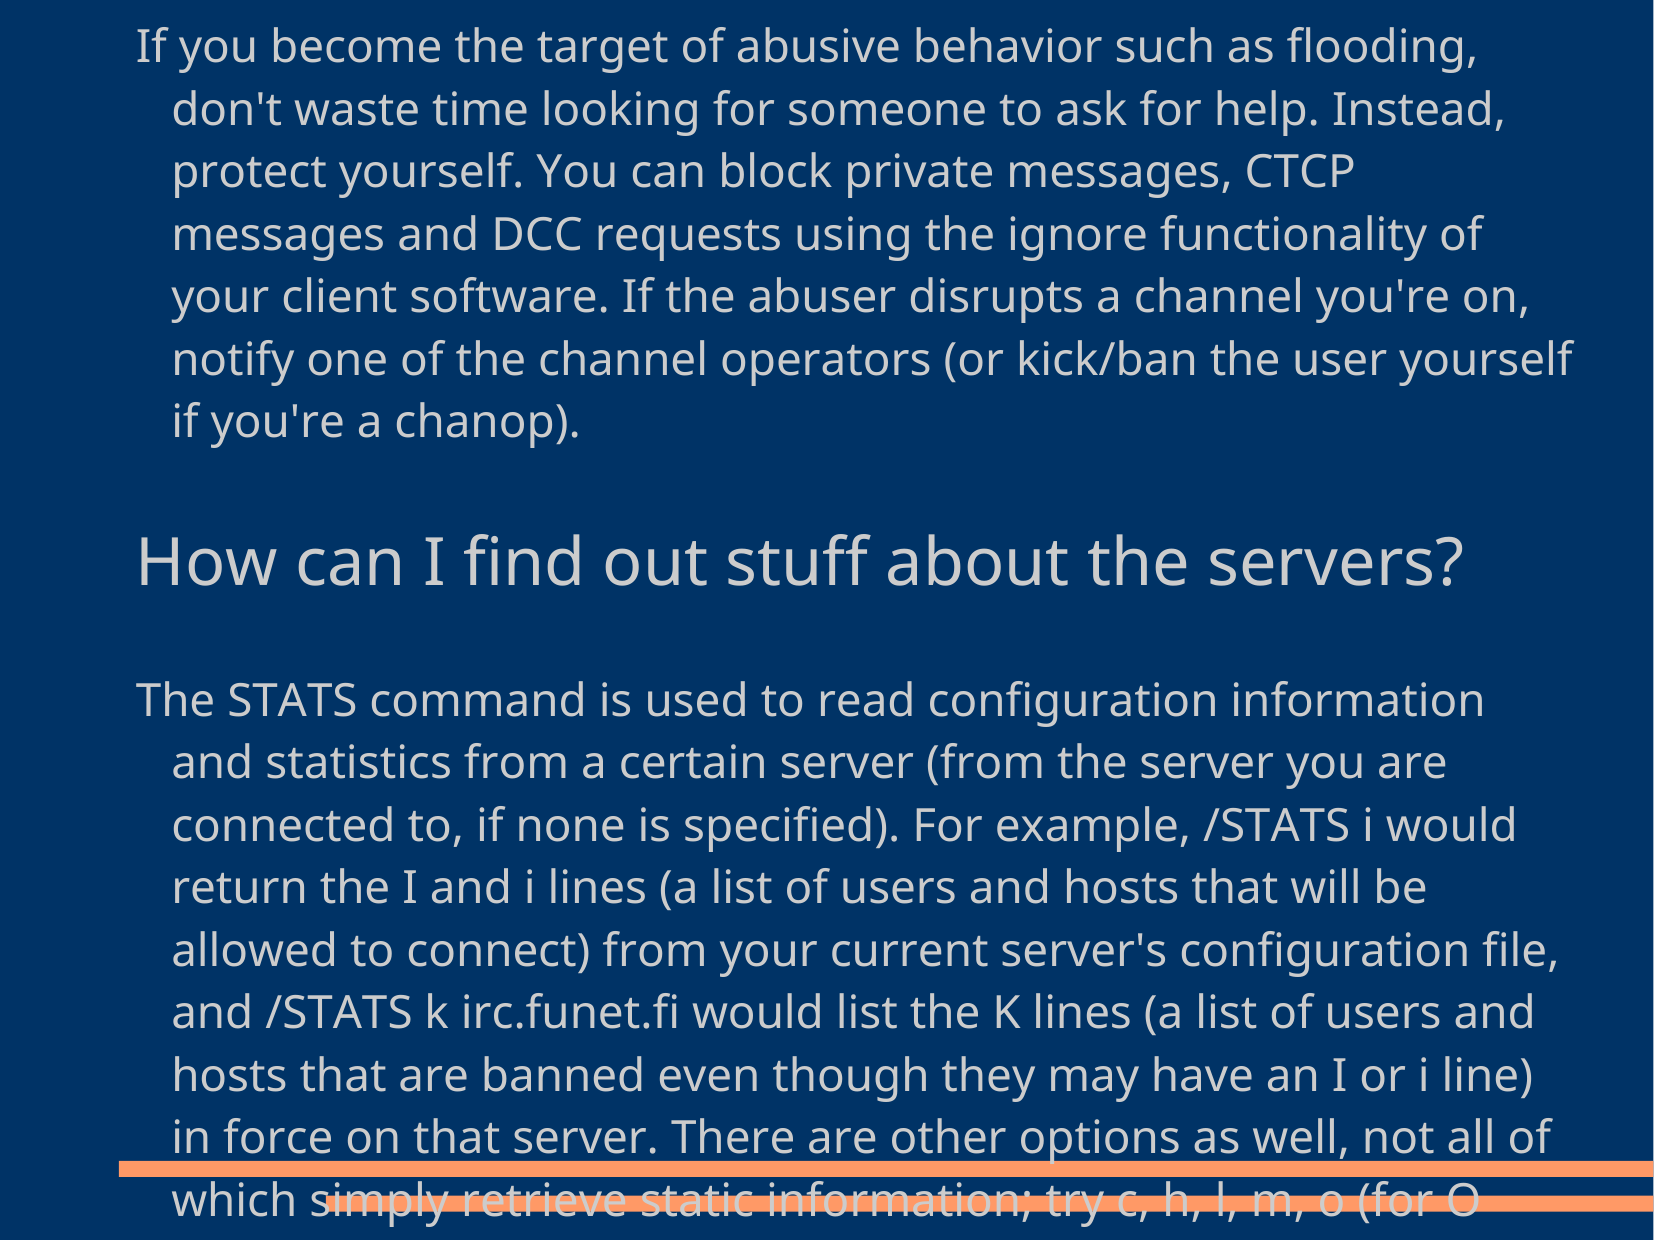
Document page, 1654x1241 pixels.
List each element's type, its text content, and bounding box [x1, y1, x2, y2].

subtitle How do I get rid of someone who annoys me? If you become the target of abusive behavior such as flooding, don't waste time looking for someone to ask for help. Instead, protect yourself. You can block private messages, CTCP messages and DCC requests using the ignore functionality of your client software. If the abuser disrupts a channel you're on, notify one of the channel operators (or kick/ban the user yourself if you're a chanop). How can I find out stuff about the servers? The STATS command is used to read configuration information and statistics from a certain server (from the server you are connected to, if none is specified). For example, /STATS i would return the I and i lines (a list of users and hosts that will be allowed to connect) from your current server's configuration file, and /STATS k irc.funet.fi would list the K lines (a list of users and hosts that are banned even though they may have an I or i line) in force on that server. There are other options as well, not all of which simply retrieve static information; try c, h, l, m, o (for O lines, or operator host masks), u and y! [135, 0, 1576, 1241]
